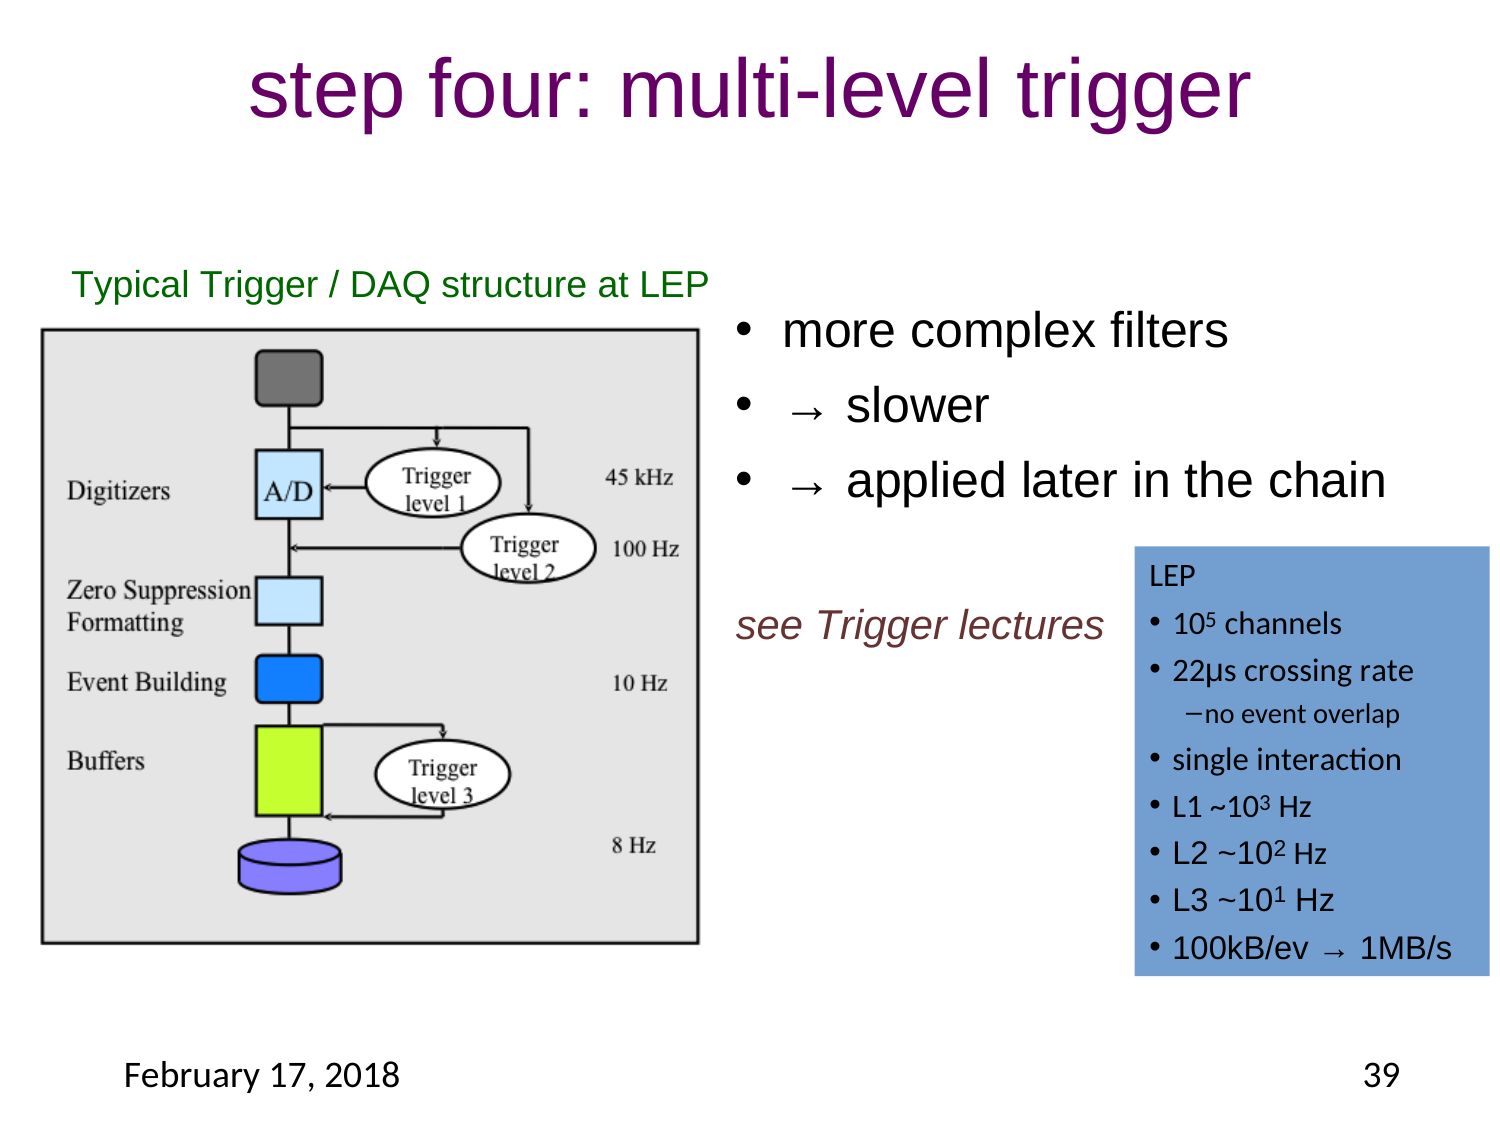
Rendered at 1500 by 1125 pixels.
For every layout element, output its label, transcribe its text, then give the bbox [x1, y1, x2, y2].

picture [32, 323, 708, 951]
list LEP 105 channels 22μs crossing rate no event overlap single interaction L1 ~103 Hz L2 ~102 Hz L3 ~101 Hz 100kB/ev → 1MB/s [1134, 546, 1490, 977]
title step four: multi-level trigger [6, 0, 1495, 169]
text_box Typical Trigger / DAQ structure at LEP [12, 252, 769, 316]
list more complex filters → slower → applied later in the chain see Trigger lectures [721, 290, 1448, 806]
